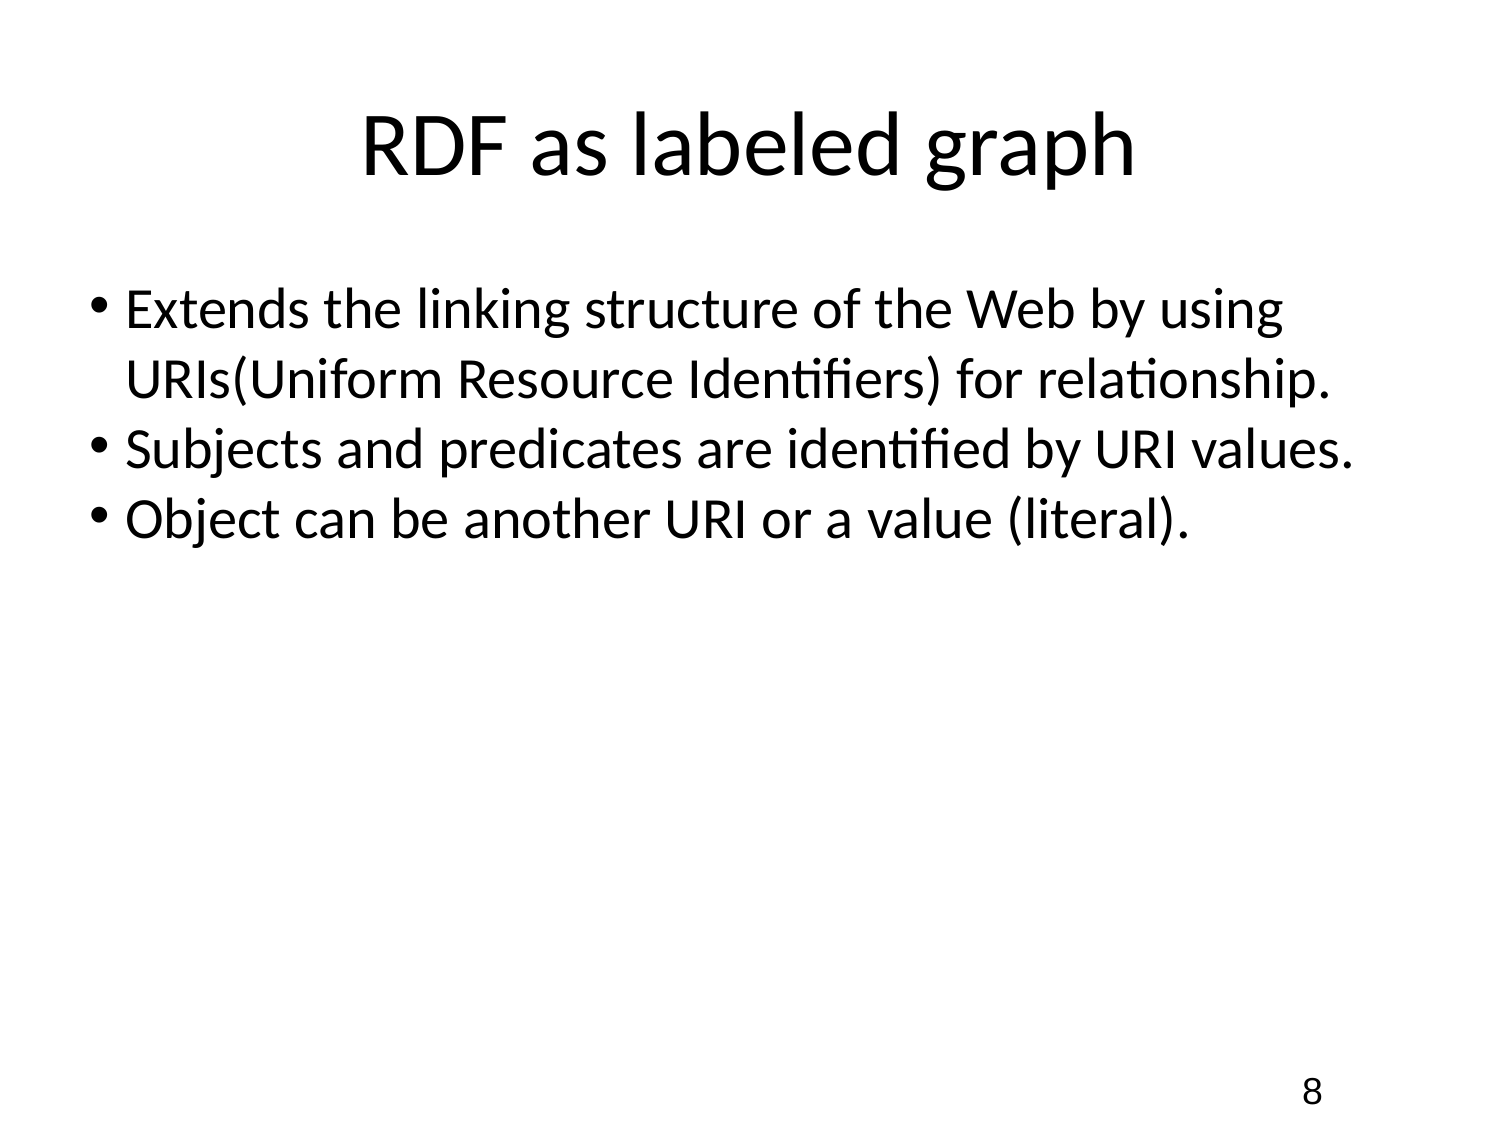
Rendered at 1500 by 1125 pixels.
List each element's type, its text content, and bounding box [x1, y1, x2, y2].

text_box Extends the linking structure of the Web by using URIs(Uniform Resource Identifiers) for relationship. Subjects and predicates are identified by URI values. Object can be another URI or a value (literal). [75, 262, 1394, 1005]
text_box RDF as labeled graph [75, 45, 1425, 233]
